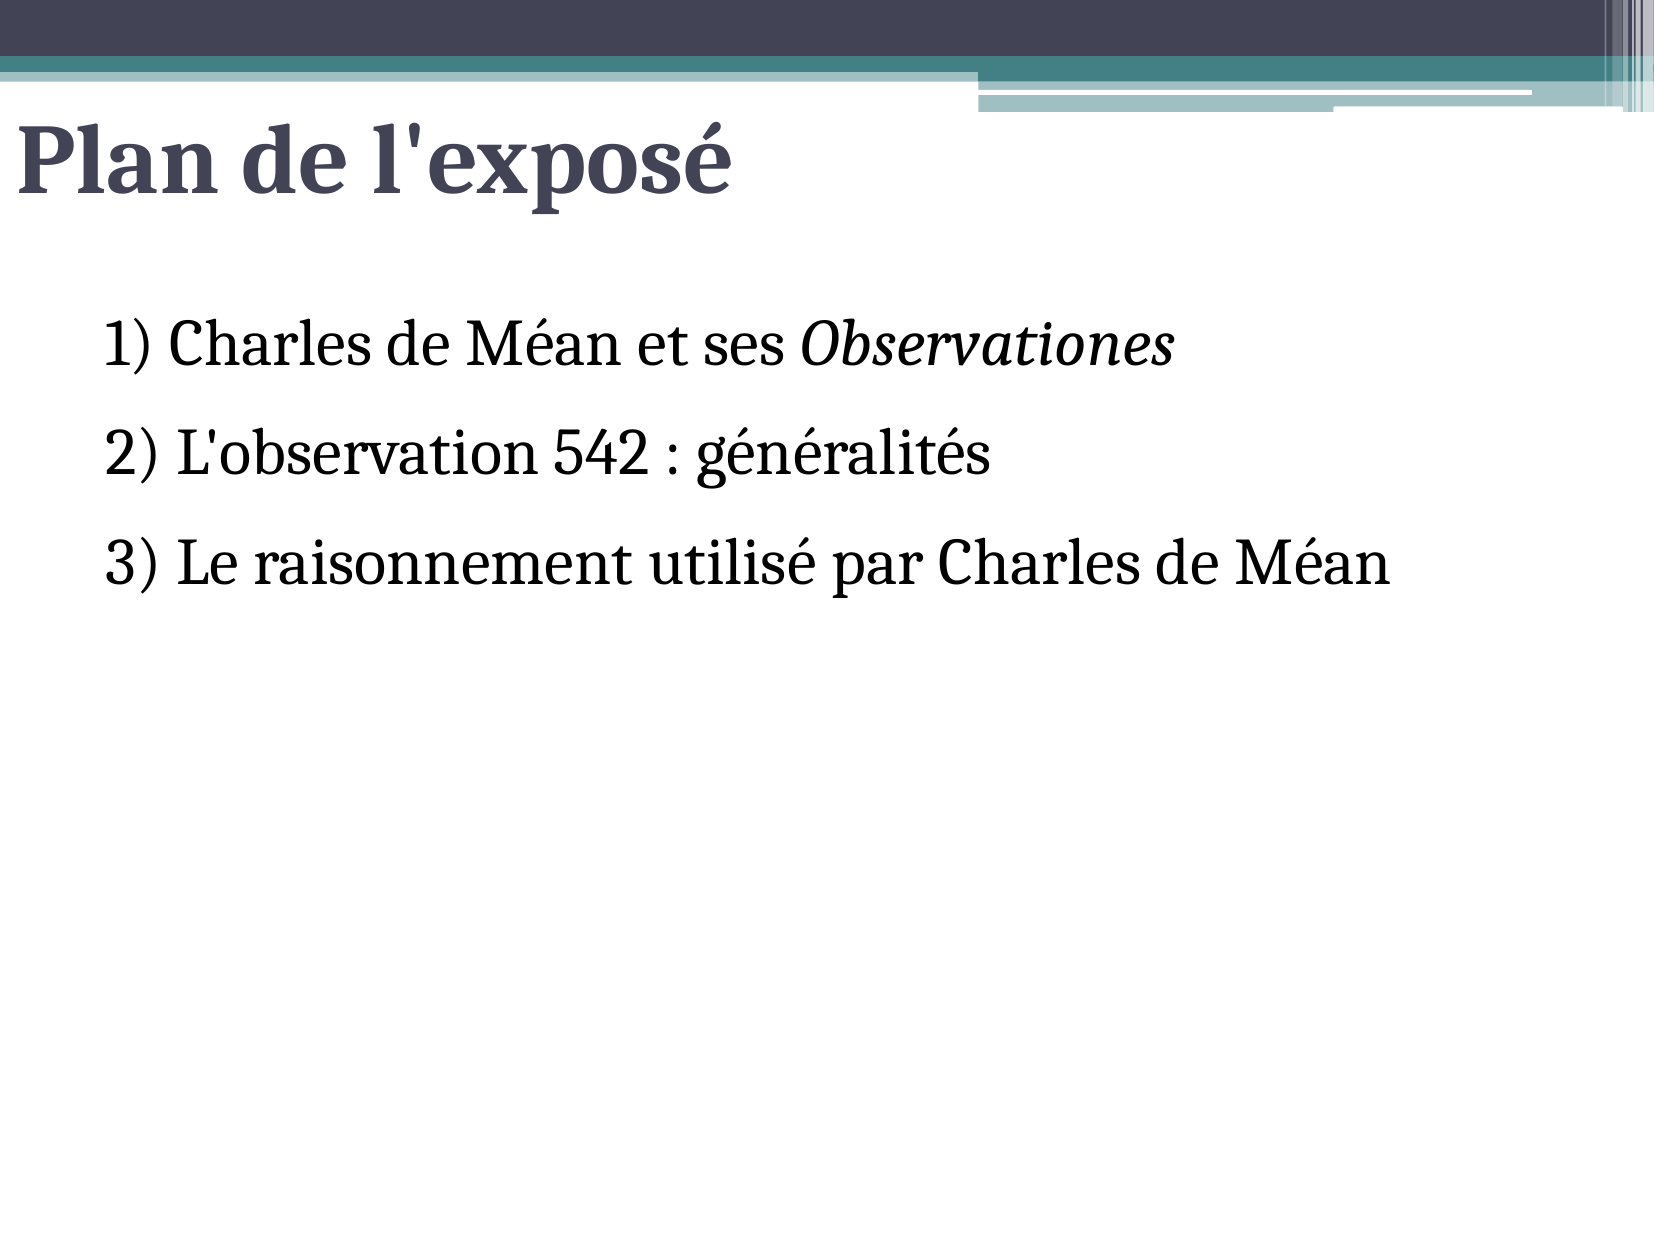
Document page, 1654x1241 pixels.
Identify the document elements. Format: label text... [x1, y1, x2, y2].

title Plan de l'exposé [0, 49, 1489, 257]
list 1) Charles de Méan et ses Observationes 2) L'observation 542 : généralités 3) Le raisonnement utilisé par Charles de Méan [0, 290, 1456, 1010]
